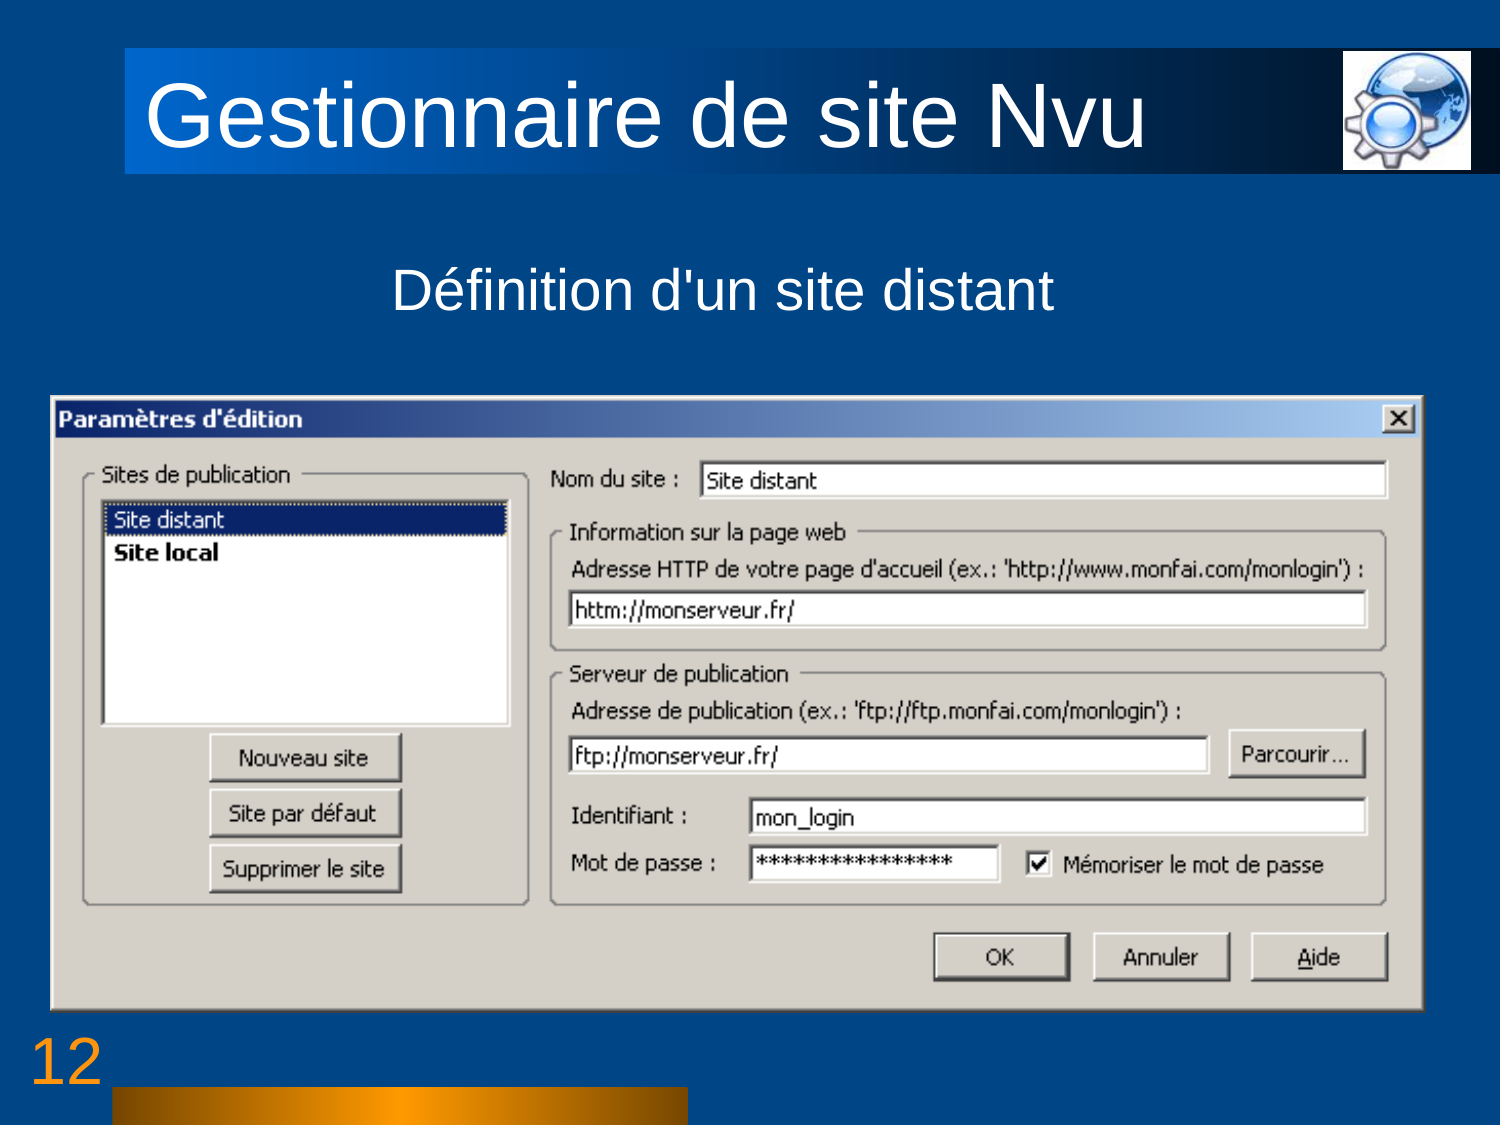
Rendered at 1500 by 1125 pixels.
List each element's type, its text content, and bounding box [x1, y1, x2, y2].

picture [50, 395, 1426, 1013]
text_box Définition d'un site distant [376, 250, 1071, 331]
title Gestionnaire de site Nvu [130, 22, 1406, 210]
picture [1406, 51, 1471, 170]
